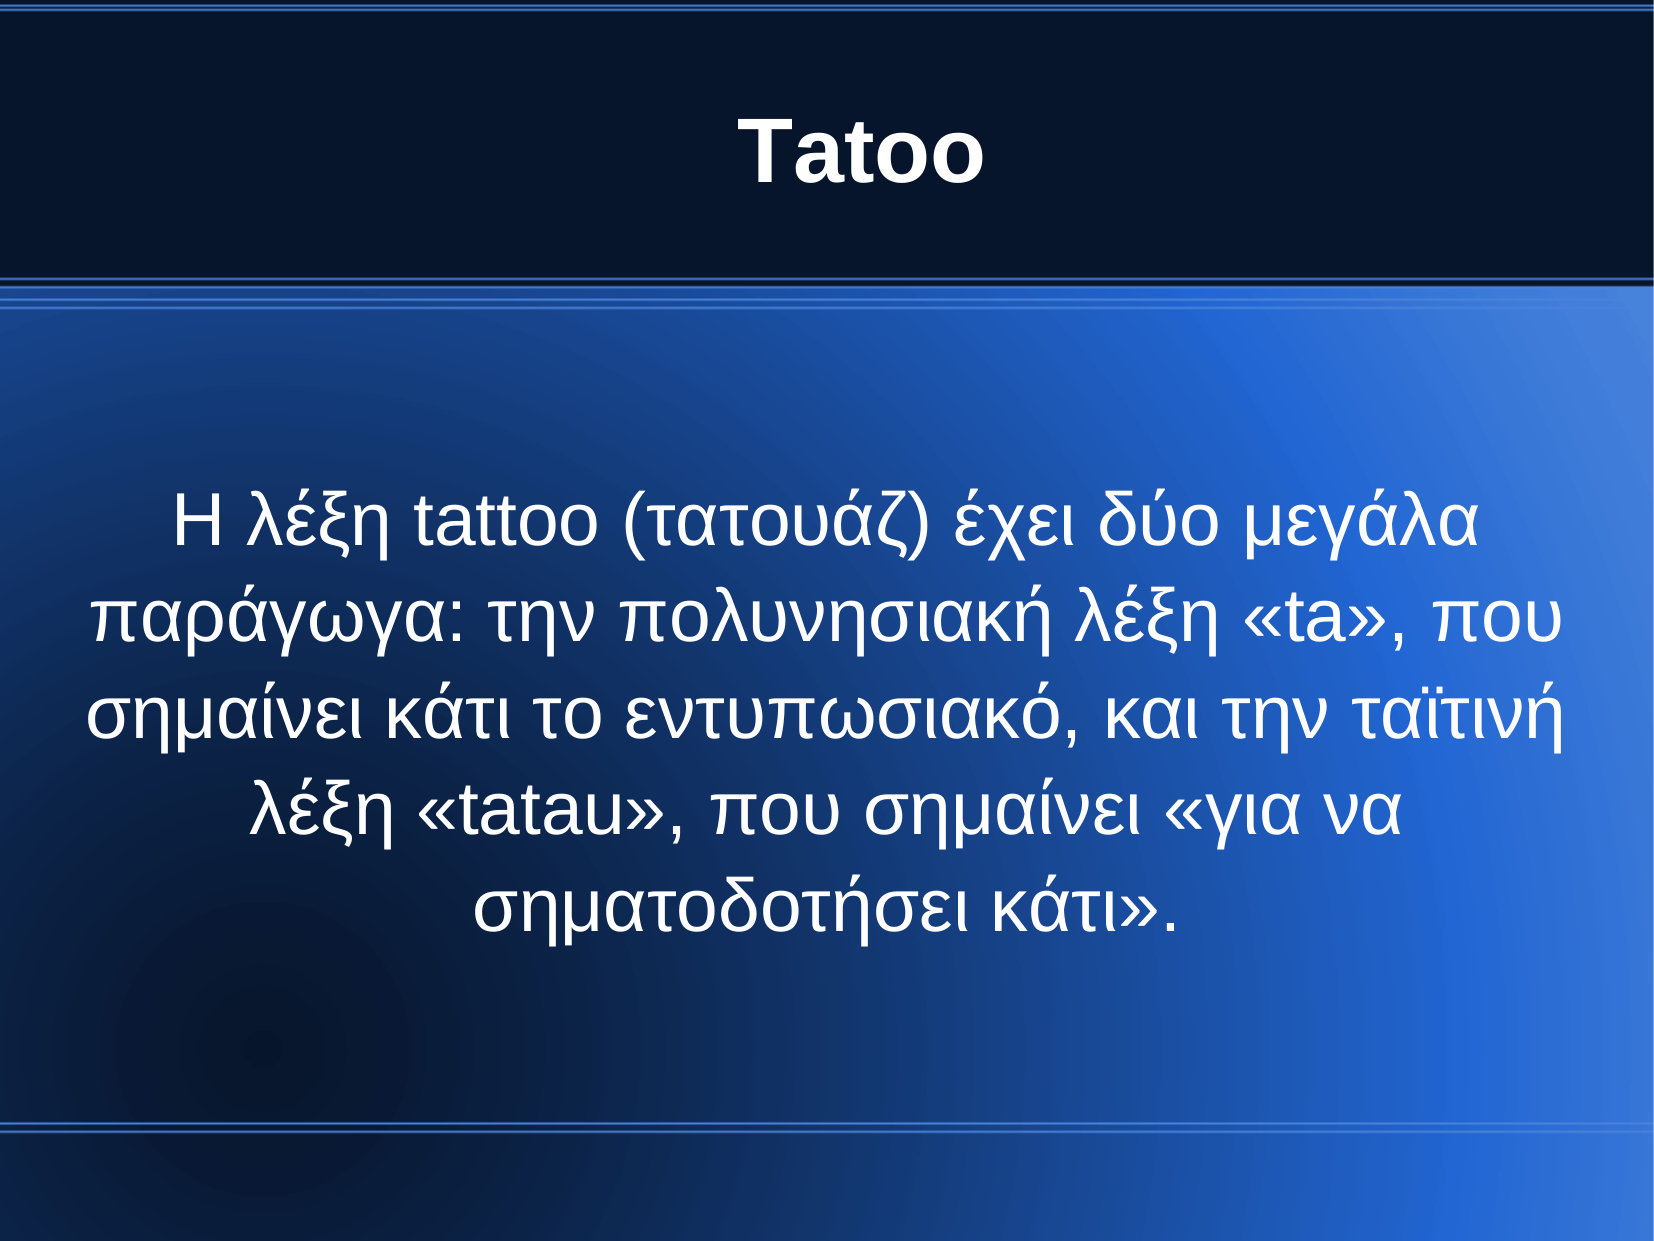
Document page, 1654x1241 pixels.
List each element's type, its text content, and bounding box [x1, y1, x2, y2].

picture [0, 0, 1654, 1241]
title Tatoo [118, 47, 1607, 255]
subtitle H λέξη tattoo (τατουάζ) έχει δύο μεγάλα παράγωγα: την πολυνησιακή λέξη «ta», που σημαίνει κάτι το εντυπωσιακό, και την ταϊτινή λέξη «tatau», που σημαίνει «για να σηματοδοτήσει κάτι». [82, 355, 1571, 1058]
